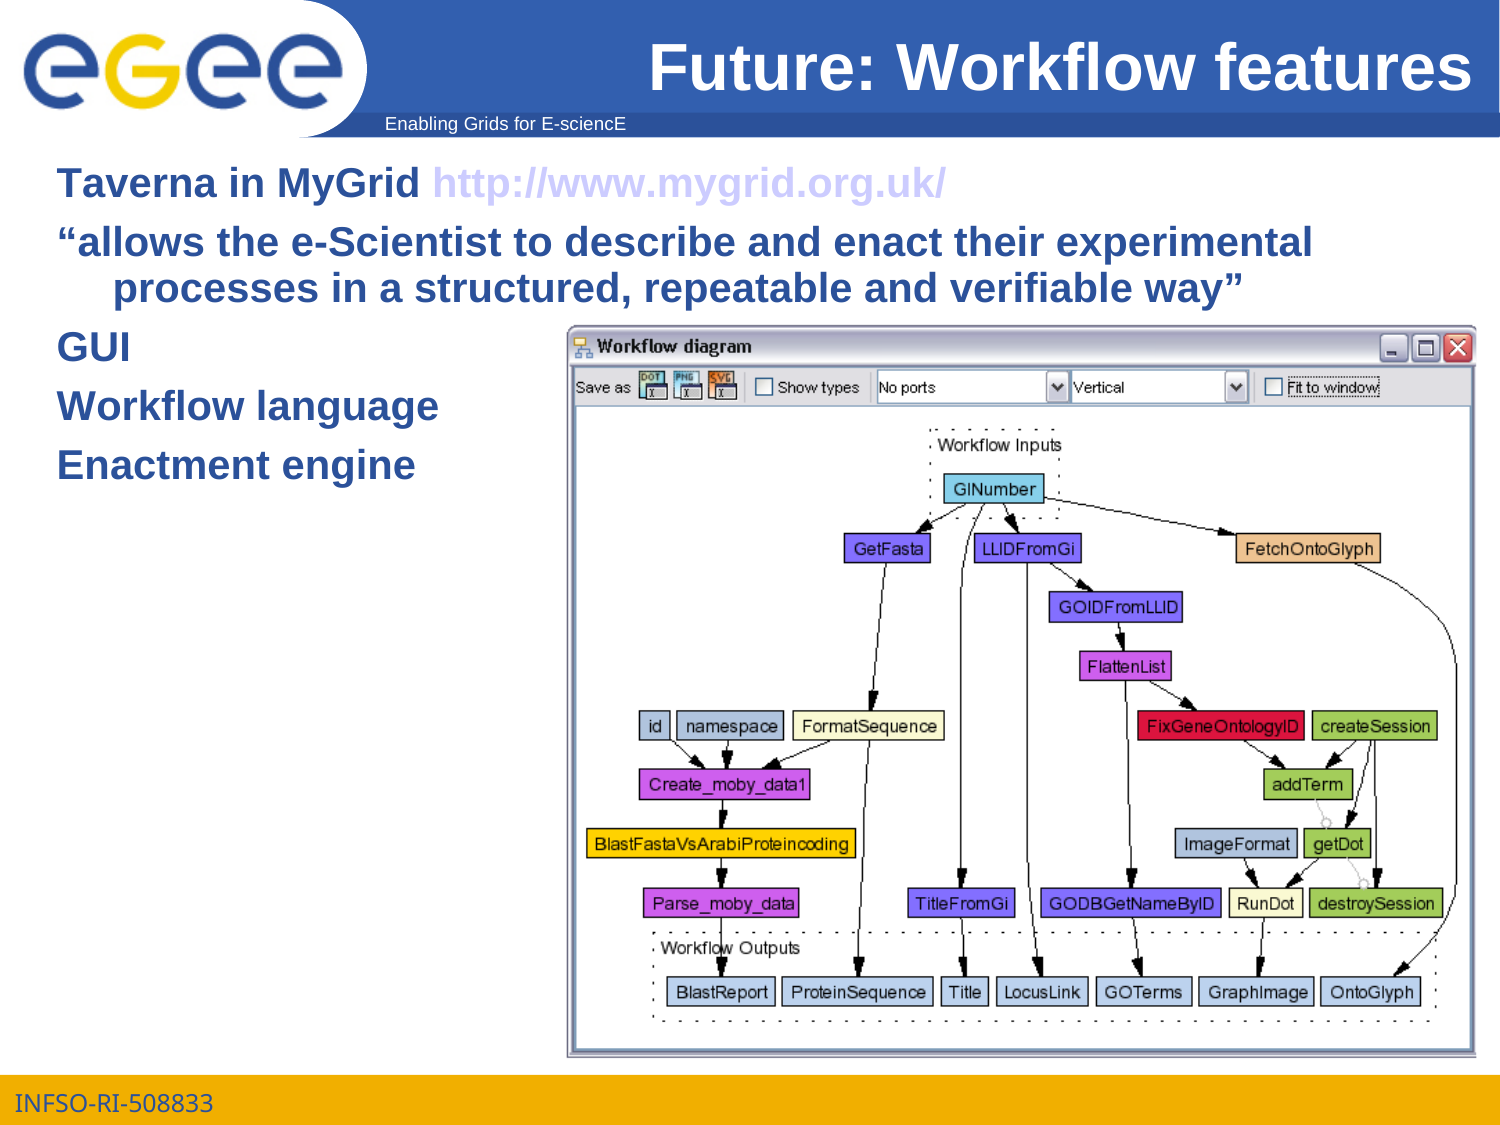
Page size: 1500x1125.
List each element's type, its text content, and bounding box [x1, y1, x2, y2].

picture [561, 323, 1477, 1063]
picture [18, 30, 349, 112]
title Future: Workflow features [369, 0, 1475, 195]
list Taverna in MyGrid http://www.mygrid.org.uk/ “allows the e-Scientist to describe and enact their experimental processes in a structured, repeatable and verifiable way” GUI Workflow language Enactment engine [56, 159, 1466, 1051]
